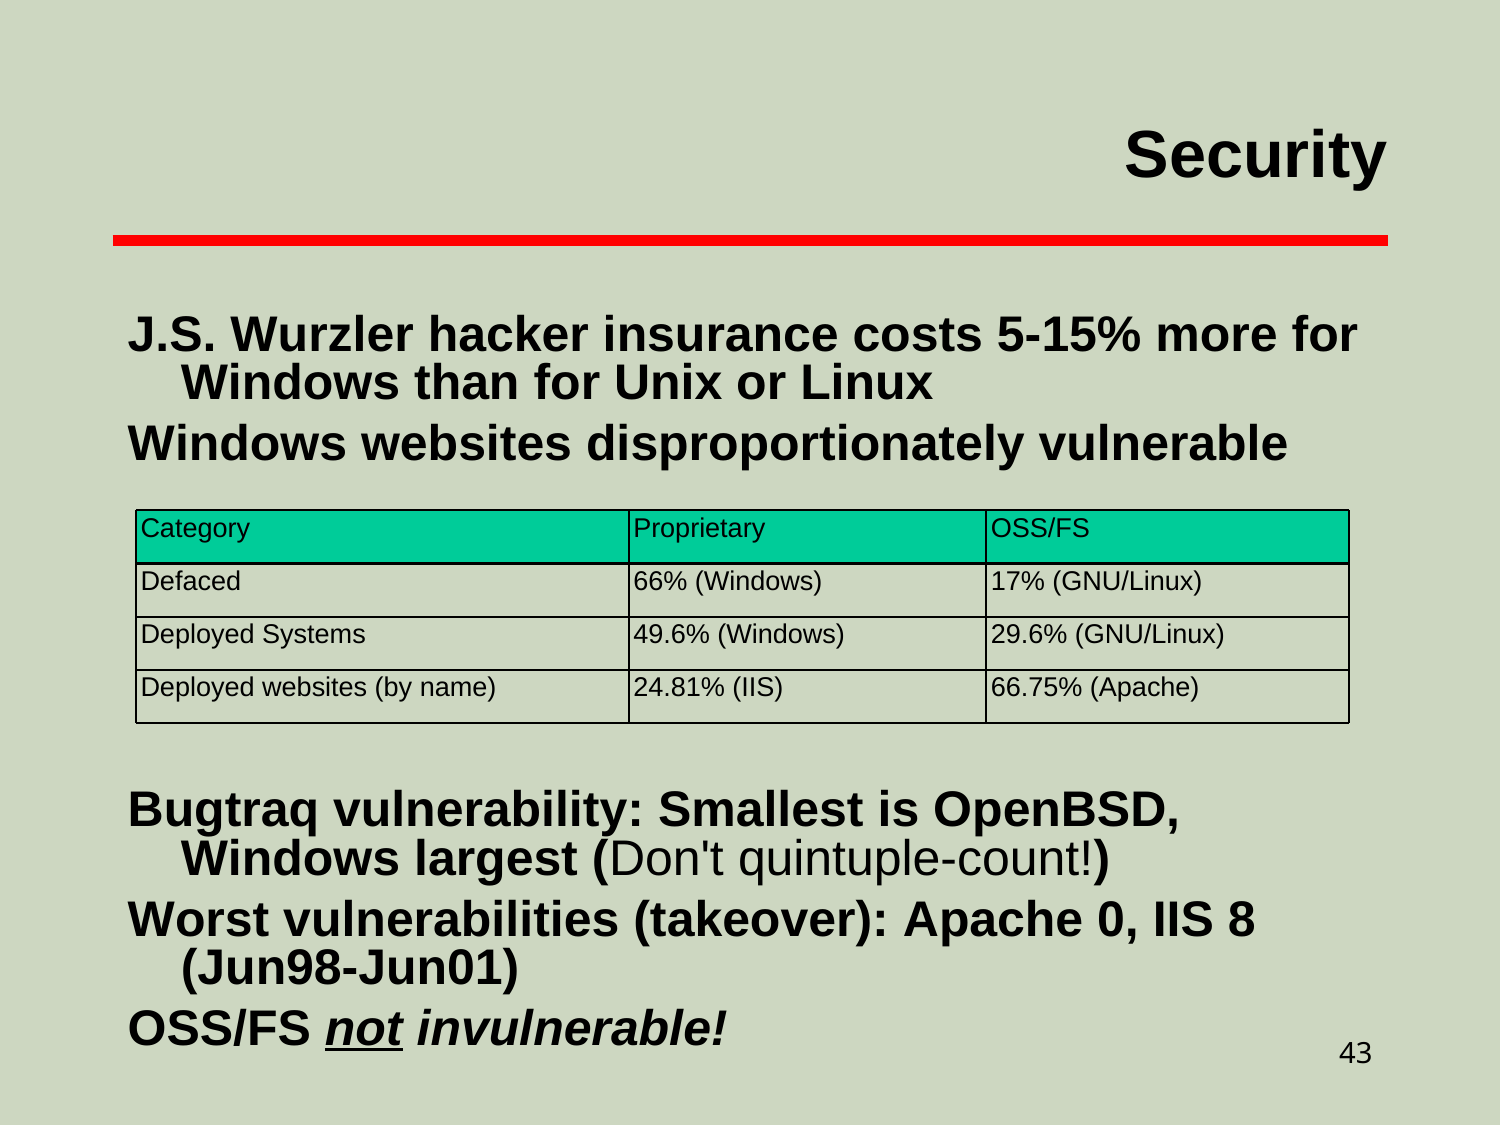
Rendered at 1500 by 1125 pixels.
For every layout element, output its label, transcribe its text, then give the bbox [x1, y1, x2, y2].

text_box Category [137, 511, 628, 562]
title Security [337, 85, 1388, 224]
text_box 66.75% (Apache) [987, 671, 1348, 722]
text_box 66% (Windows) [630, 565, 985, 616]
text_box 24.81% (IIS) [630, 671, 985, 722]
text_box Defaced [137, 565, 628, 616]
text_box 29.6% (GNU/Linux) [987, 618, 1348, 669]
text_box OSS/FS [987, 511, 1348, 562]
text_box Deployed websites (by name) [137, 671, 628, 722]
text_box Deployed Systems [137, 618, 628, 669]
text_box 17% (GNU/Linux) [987, 565, 1348, 616]
text_box 49.6% (Windows) [630, 618, 985, 669]
text_box Proprietary [630, 511, 985, 562]
list J.S. Wurzler hacker insurance costs 5-15% more for Windows than for Unix or Linux Windows websites disproportionately vulnerable Bugtraq vulnerability: Smallest is OpenBSD, Windows largest (Don't quintuple-count!) Worst vulnerabilities (takeover): Apache 0, IIS 8 (Jun98-Jun01) OSS/FS not invulnerable! [110, 312, 1391, 1103]
